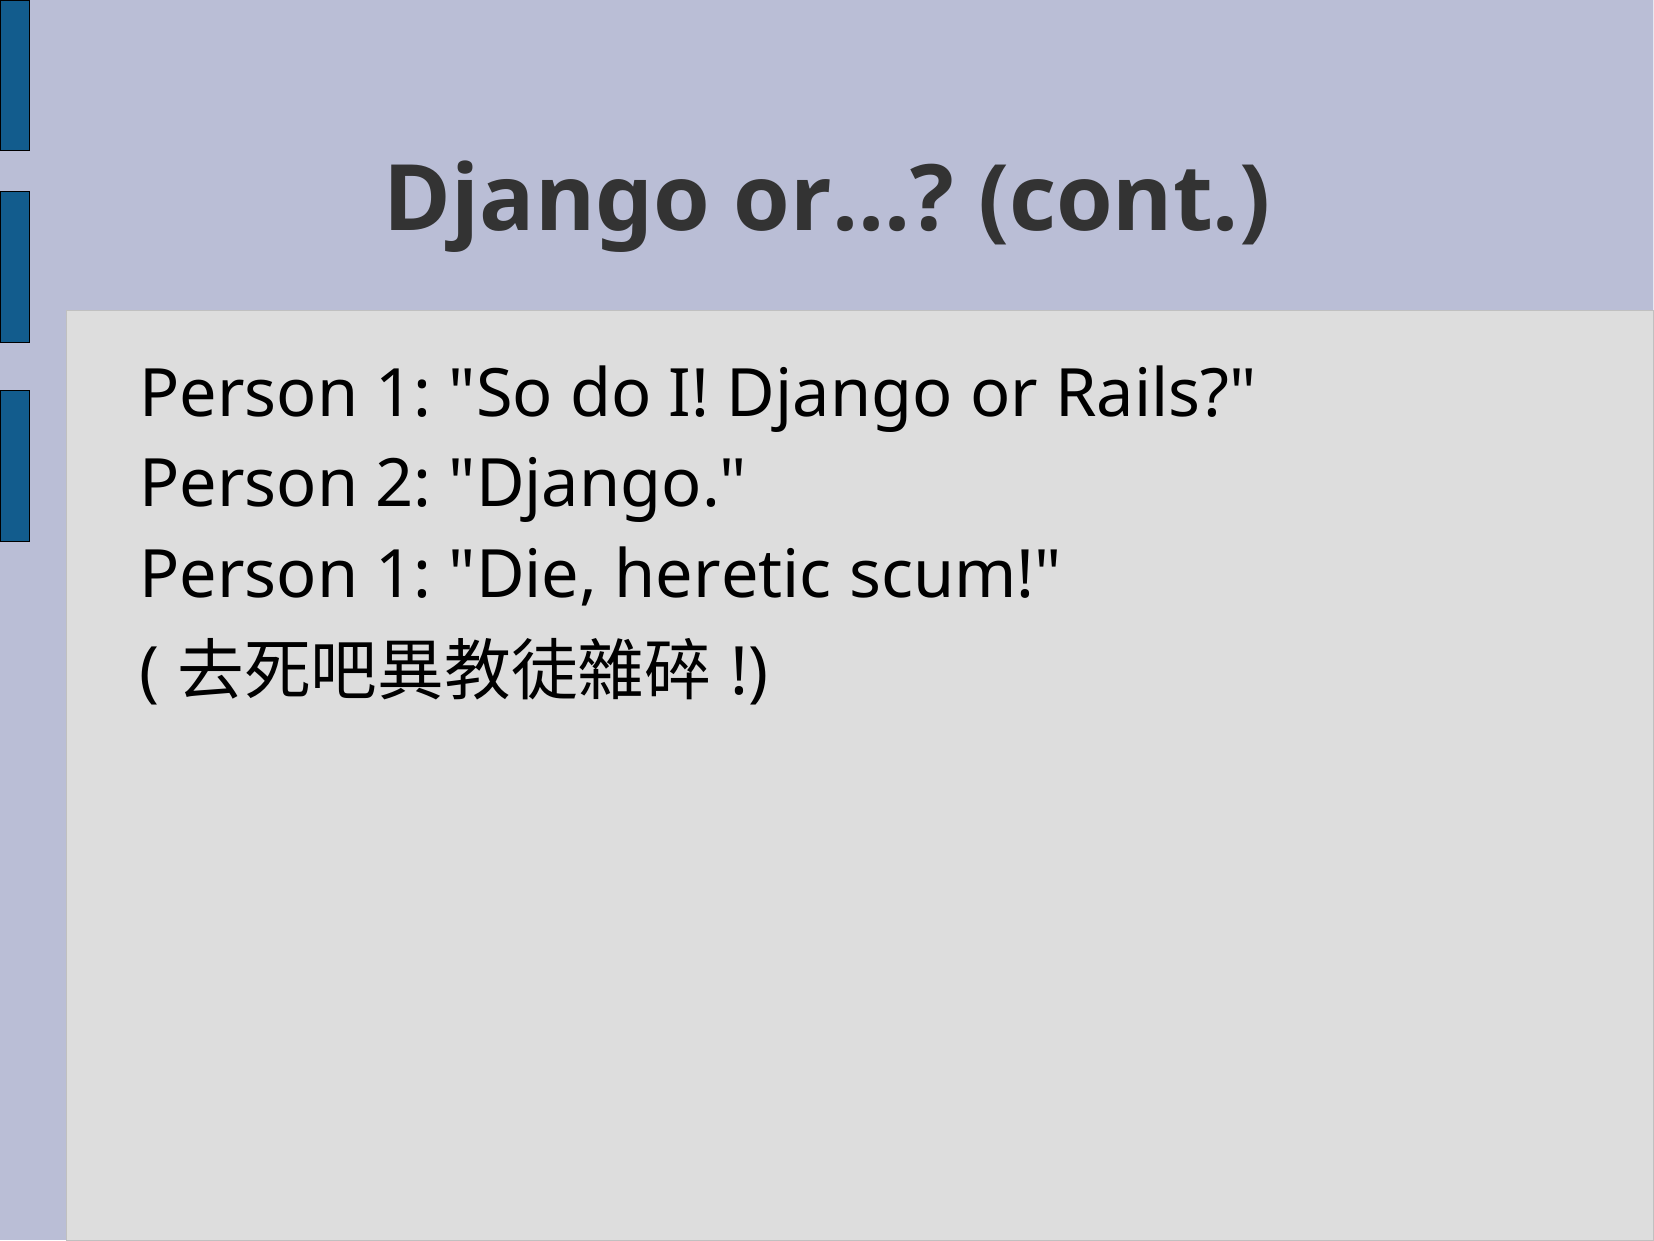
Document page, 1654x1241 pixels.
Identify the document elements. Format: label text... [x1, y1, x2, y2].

list Person 1: "So do I! Django or Rails?" Person 2: "Django." Person 1: "Die, heretic scum!" (去死吧異教徒雜碎!) [121, 344, 1534, 1112]
title Django or...? (cont.) [121, 98, 1534, 291]
